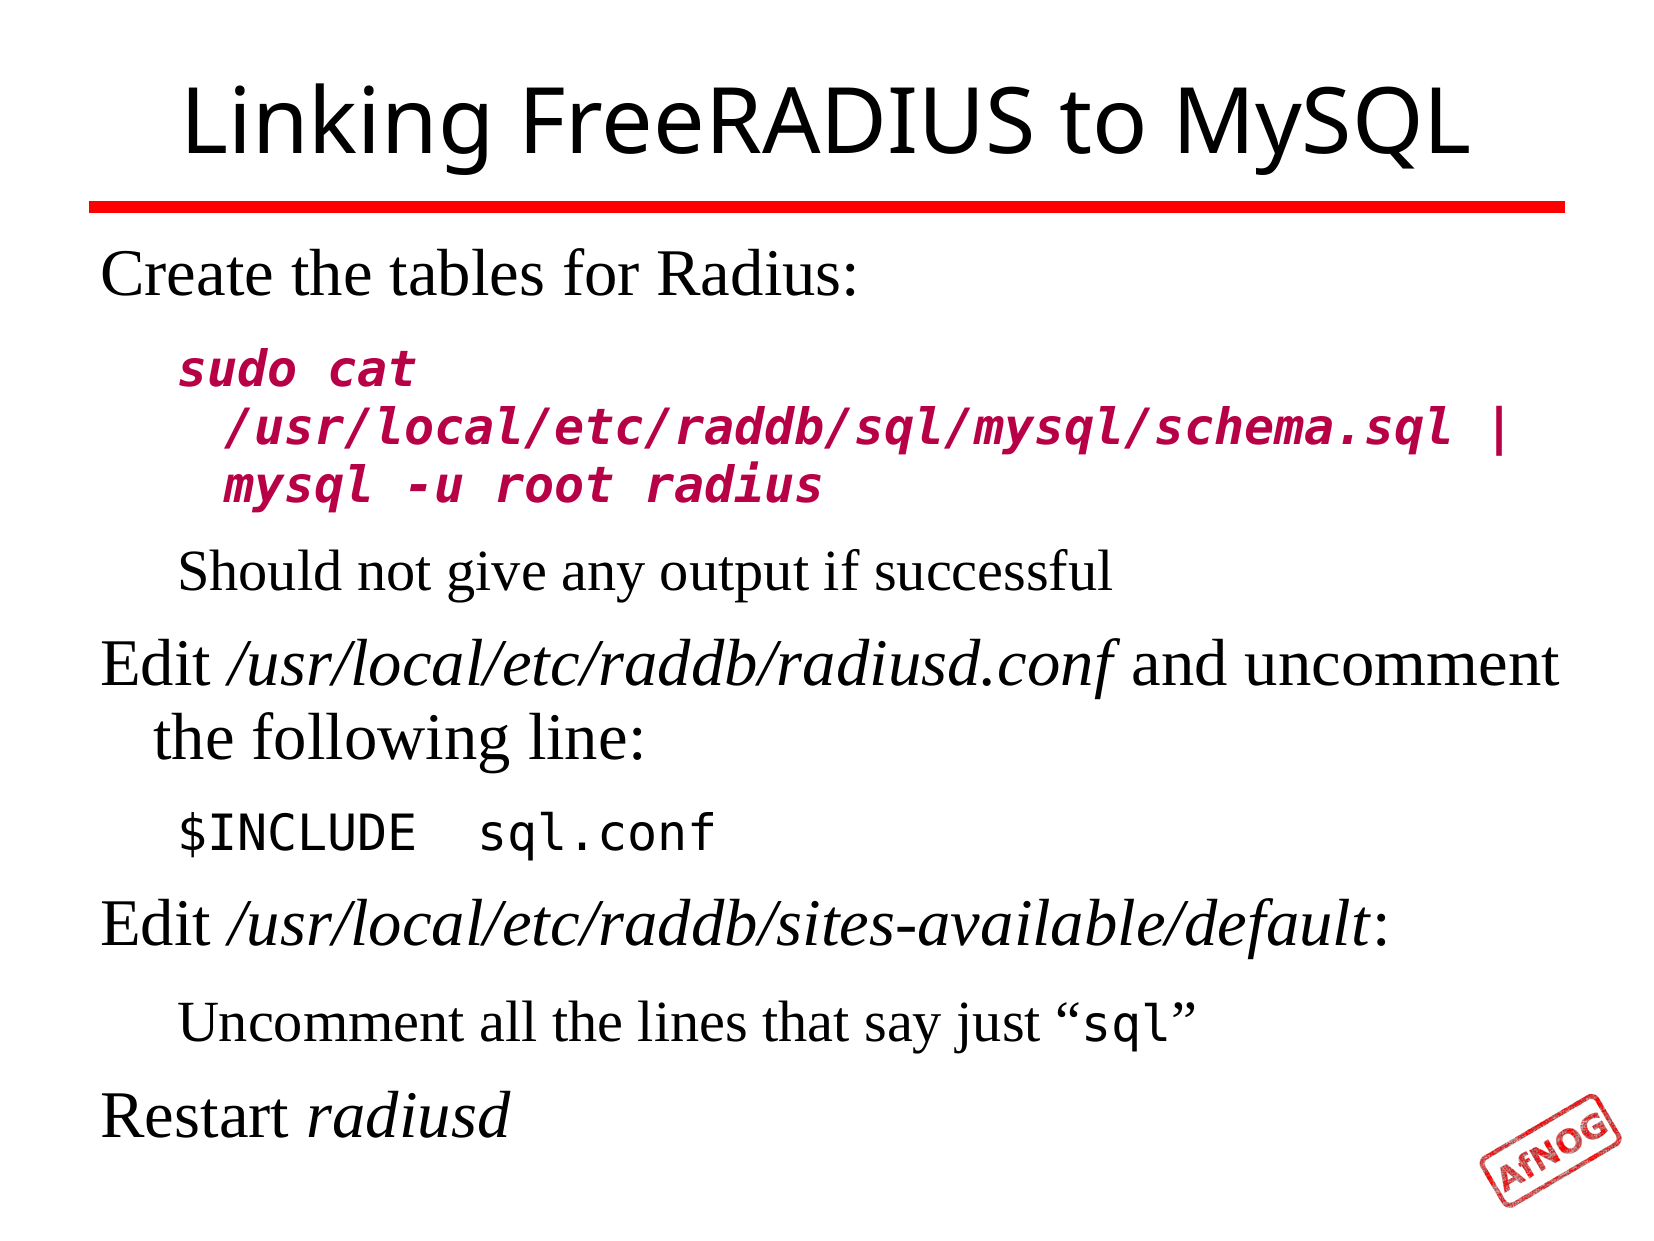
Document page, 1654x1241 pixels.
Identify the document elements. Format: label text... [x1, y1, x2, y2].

list Create the tables for Radius: sudo cat /usr/local/etc/raddb/sql/mysql/schema.sql | mysql -u root radius Should not give any output if successful Edit /usr/local/etc/raddb/radiusd.conf and uncomment the following line: $INCLUDE sql.conf Edit /usr/local/etc/raddb/sites-available/default: Uncomment all the lines that say just “sql” Restart radiusd [82, 236, 1571, 1152]
picture [1476, 1090, 1625, 1211]
title Linking FreeRADIUS to MySQL [88, 29, 1565, 207]
